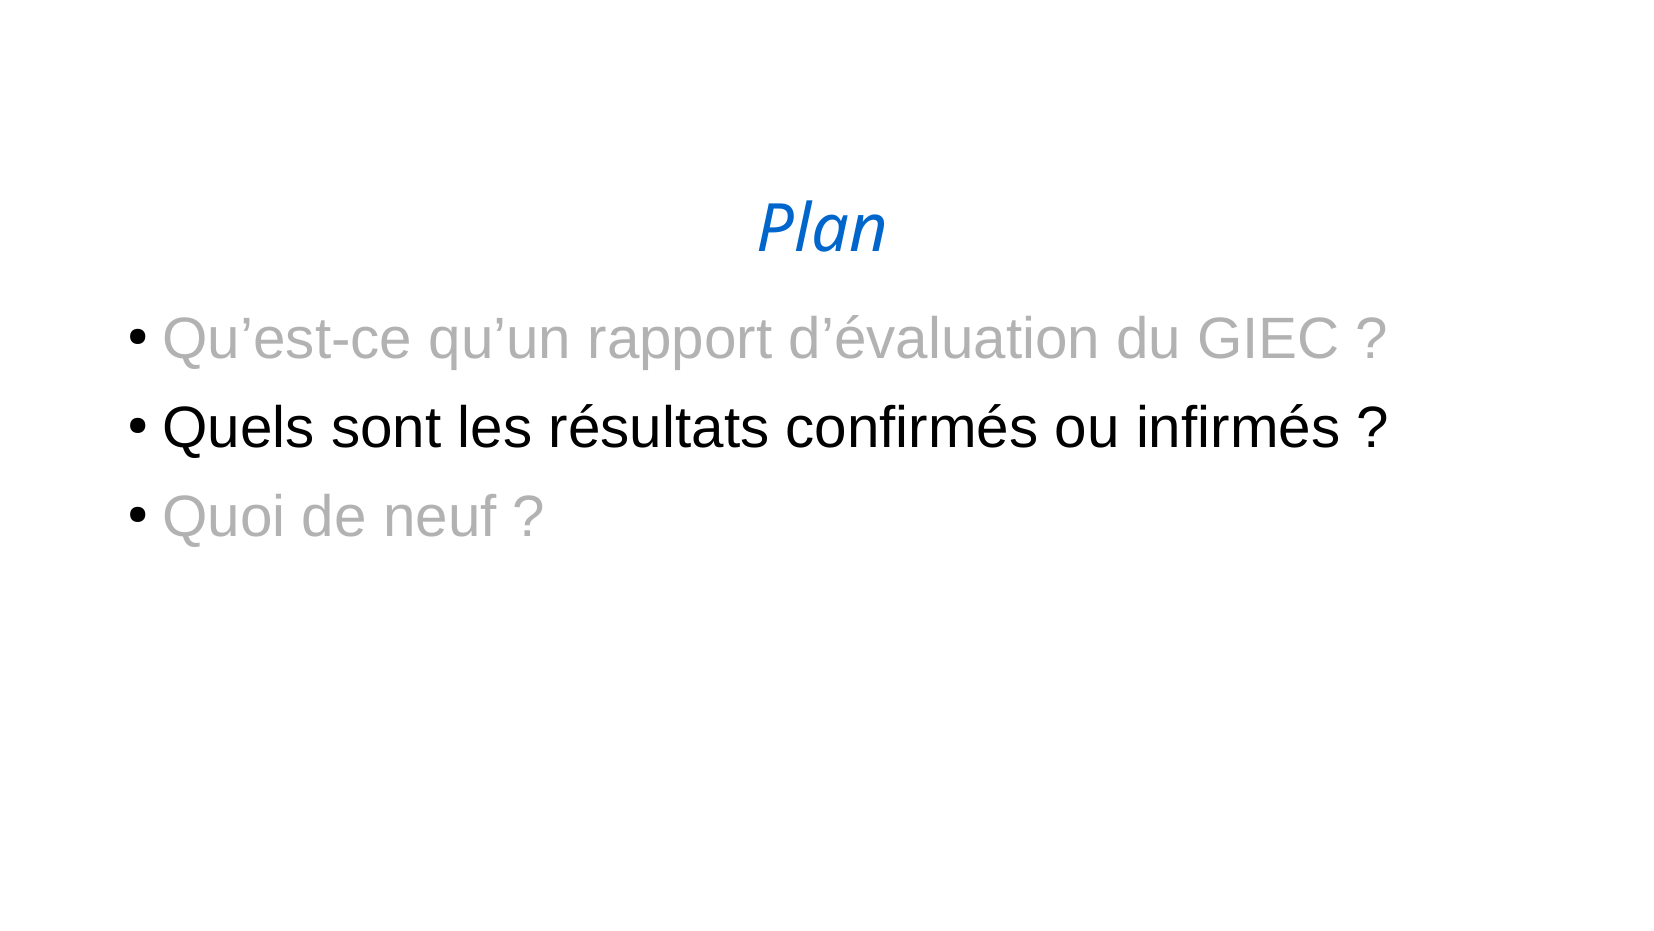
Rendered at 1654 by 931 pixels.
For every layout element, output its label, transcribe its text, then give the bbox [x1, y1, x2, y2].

text_box Qu’est-ce qu’un rapport d’évaluation du GIEC ? Quels sont les résultats confirmés ou infirmés ? Quoi de neuf ? [112, 298, 1546, 766]
text_box Plan [63, 177, 1583, 273]
